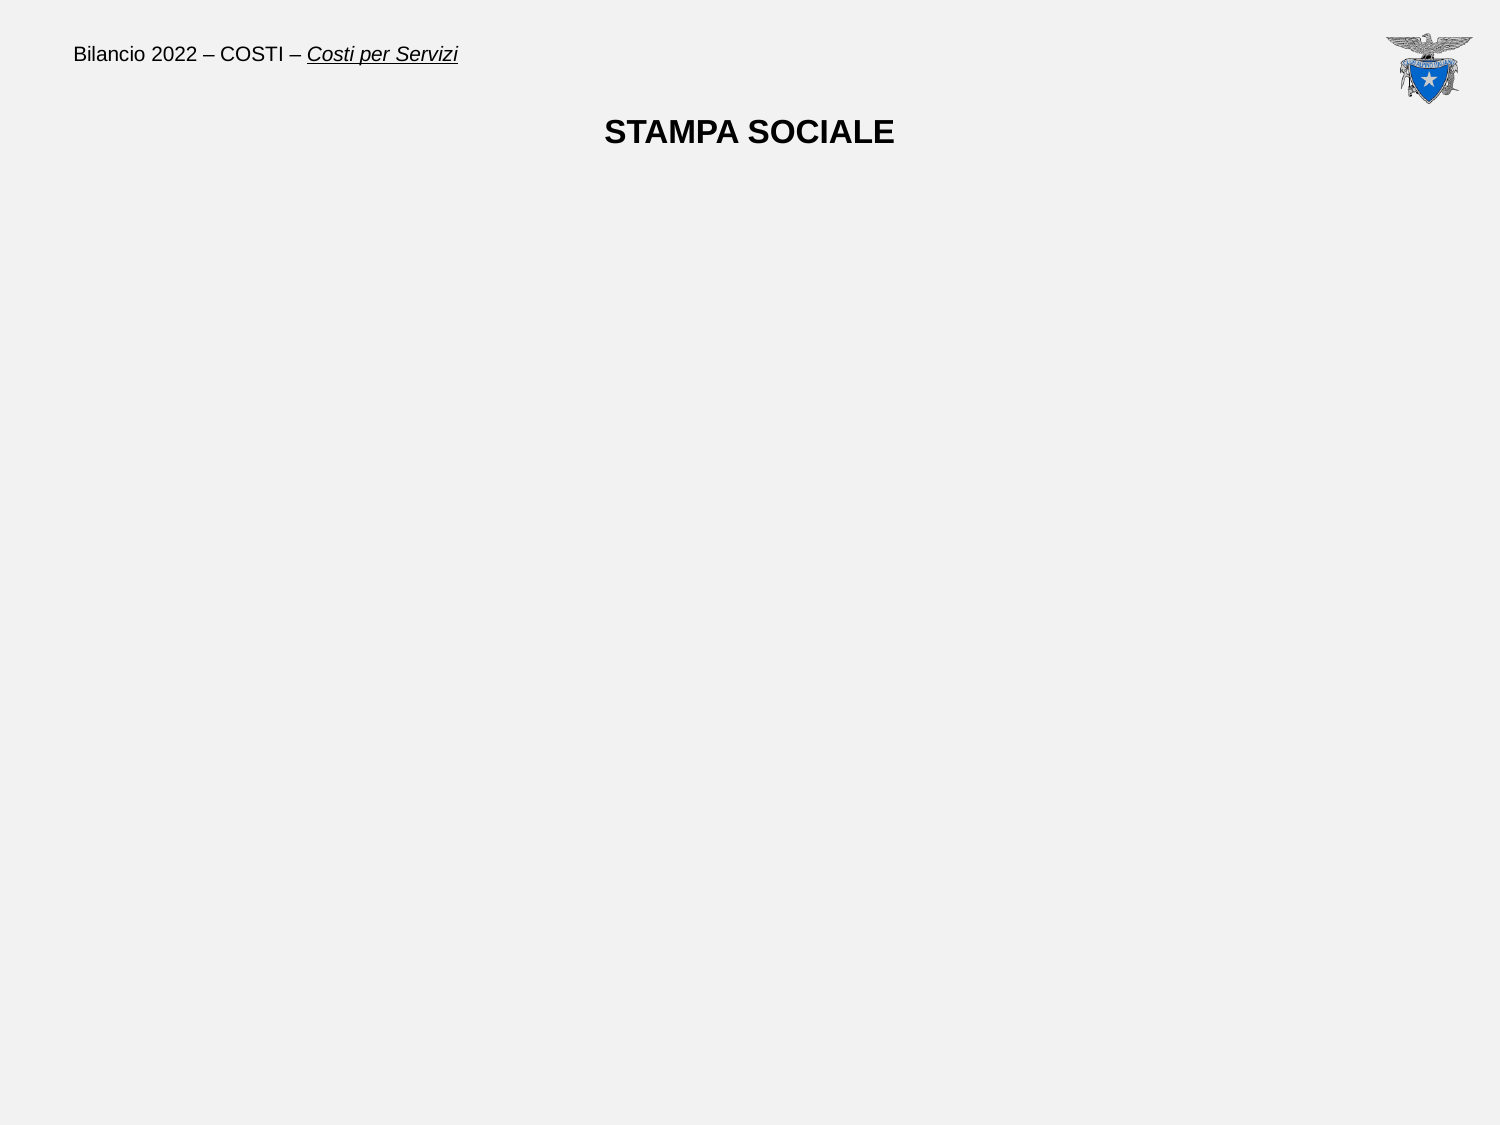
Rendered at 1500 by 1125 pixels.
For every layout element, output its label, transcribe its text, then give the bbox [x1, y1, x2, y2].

picture [1382, 29, 1477, 112]
text_box STAMPA SOCIALE [177, 105, 1323, 162]
text_box Bilancio 2022 – COSTI – Costi per Servizi [58, 35, 622, 76]
